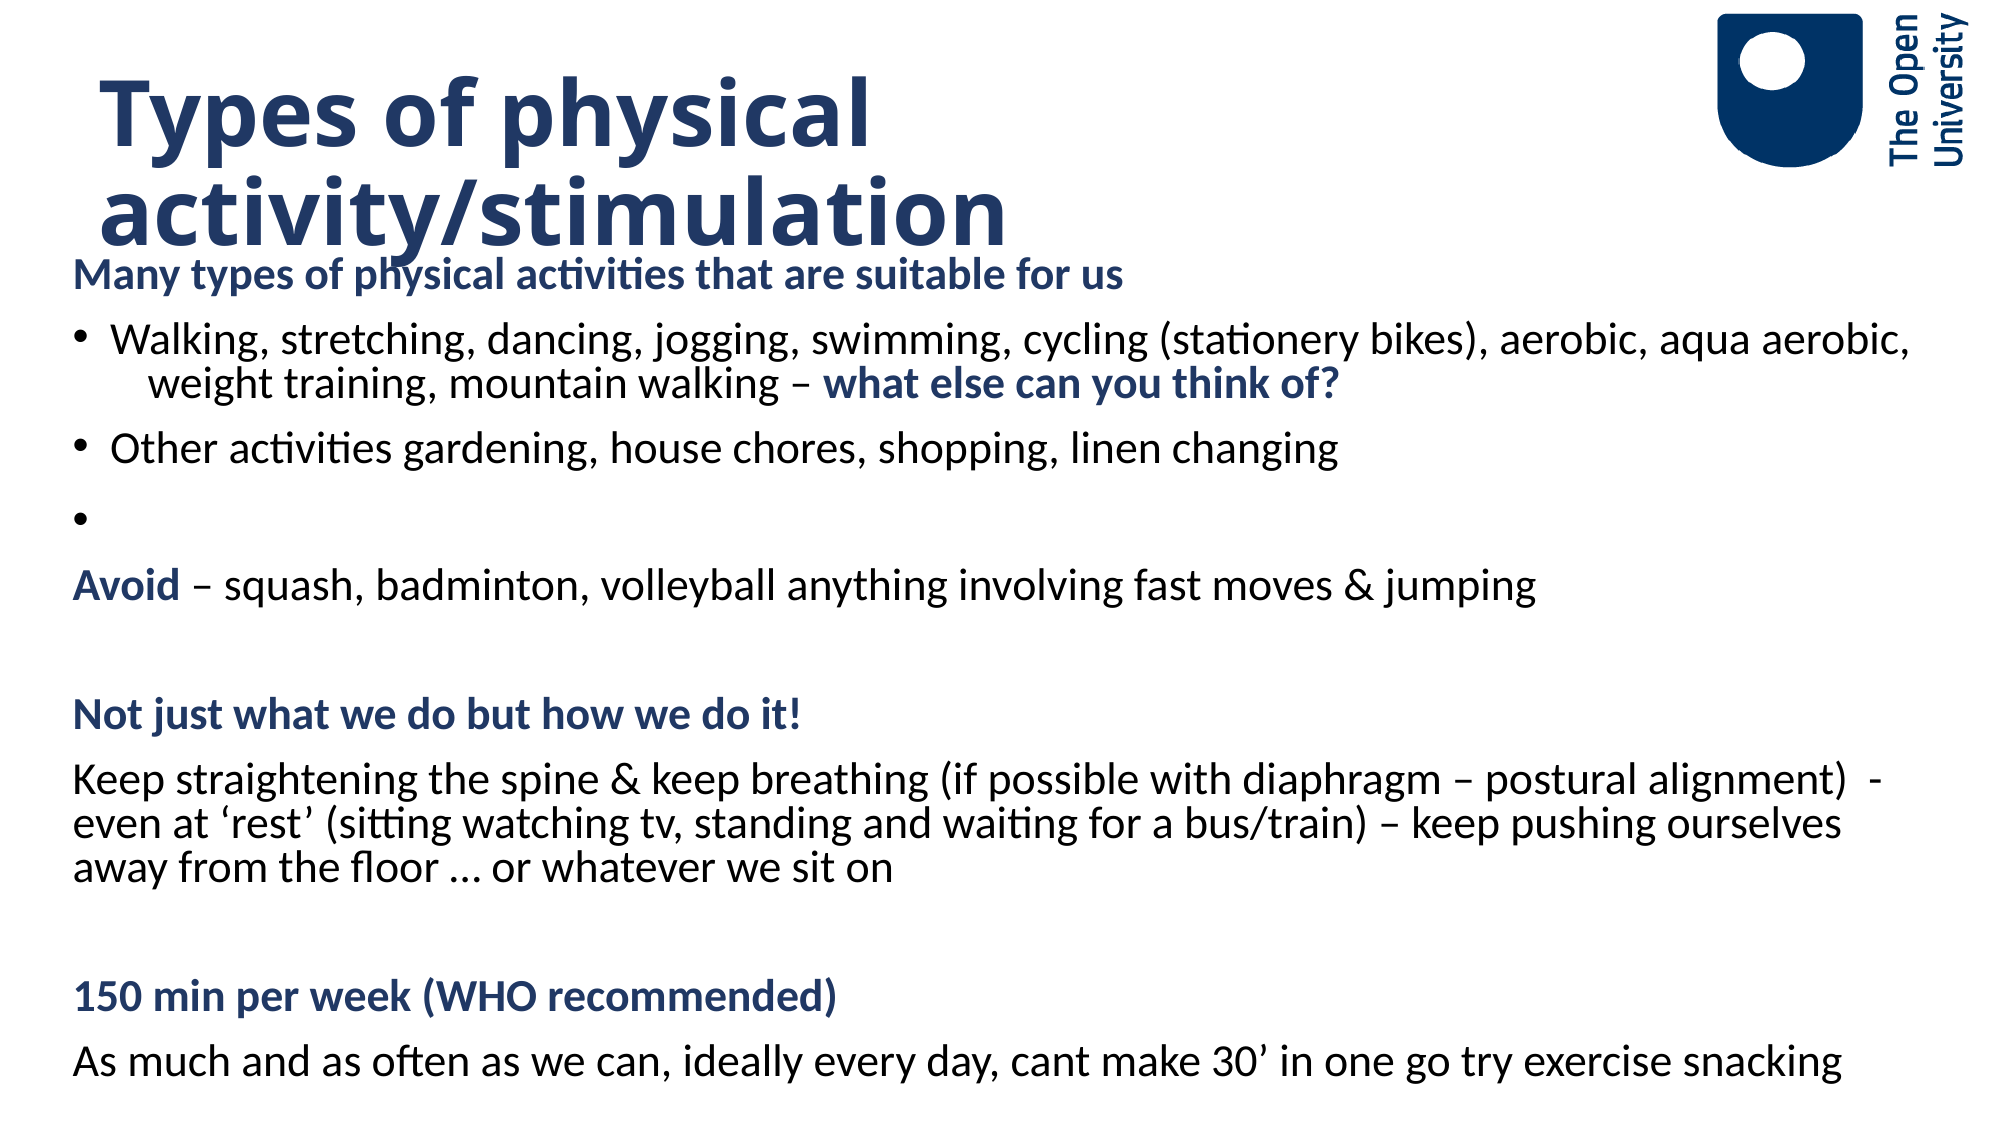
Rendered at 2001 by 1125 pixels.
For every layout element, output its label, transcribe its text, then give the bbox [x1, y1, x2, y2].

list Many types of physical activities that are suitable for us Walking, stretching, dancing, jogging, swimming, cycling (stationery bikes), aerobic, aqua aerobic, weight training, mountain walking – what else can you think of? Other activities gardening, house chores, shopping, linen changing Avoid – squash, badminton, volleyball anything involving fast moves & jumping Not just what we do but how we do it! Keep straightening the spine & keep breathing (if possible with diaphragm – postural alignment) - even at ‘rest’ (sitting watching tv, standing and waiting for a bus/train) – keep pushing ourselves away from the floor … or whatever we sit on 150 min per week (WHO recommended) As much and as often as we can, ideally every day, cant make 30’ in one go try exercise snacking [57, 246, 1941, 1115]
picture [1716, 10, 1971, 170]
title Types of physical activity/stimulation [83, 60, 1809, 246]
